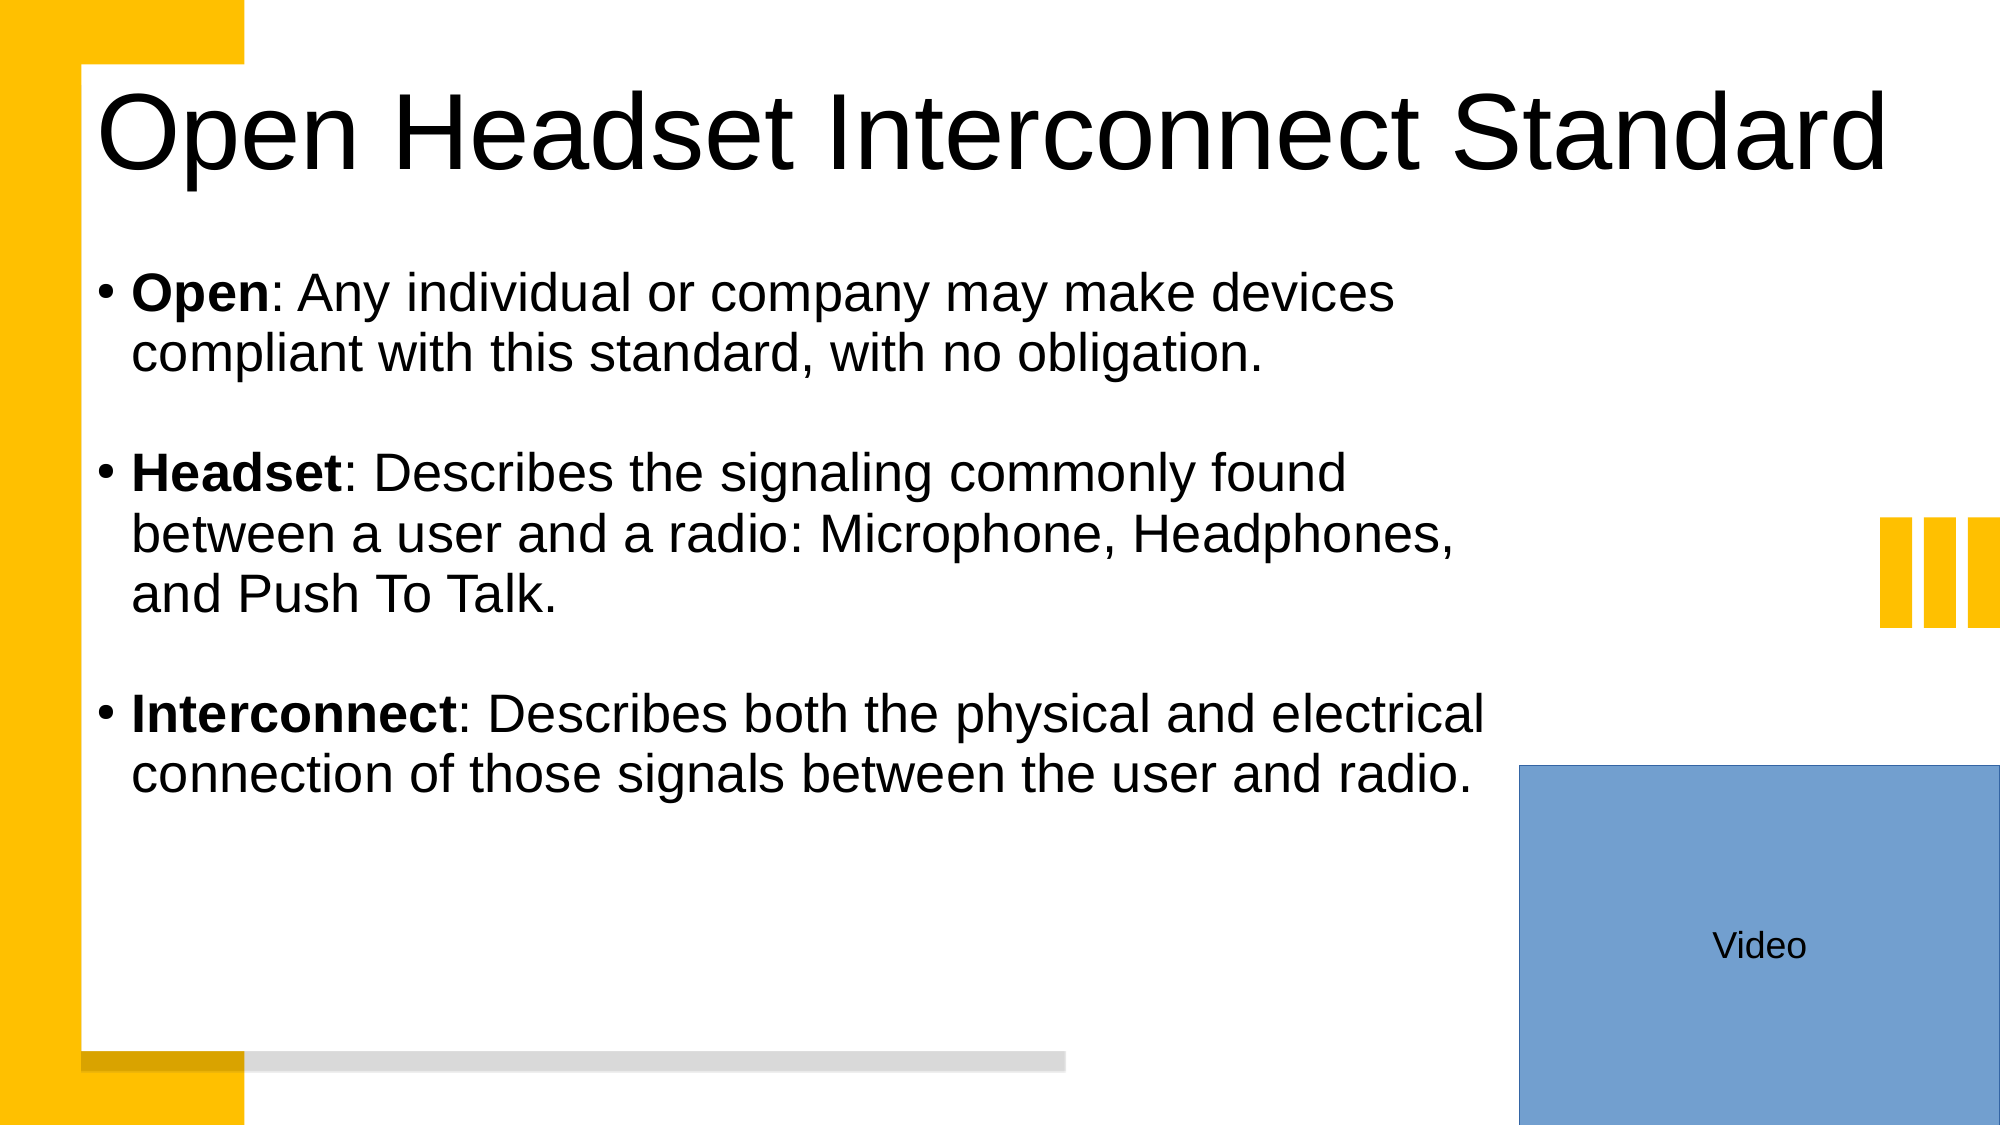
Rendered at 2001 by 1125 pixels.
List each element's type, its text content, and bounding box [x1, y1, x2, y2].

text_box Open: Any individual or company may make devices compliant with this standard, with no obligation. Headset: Describes the signaling commonly found between a user and a radio: Microphone, Headphones, and Push To Talk. Interconnect: Describes both the physical and electrical connection of those signals between the user and radio. [81, 254, 1516, 1036]
text_box Video [1519, 765, 2000, 1125]
text_box Open Headset Interconnect Standard [81, 64, 1921, 201]
text_box [0, 0, 2000, 1125]
